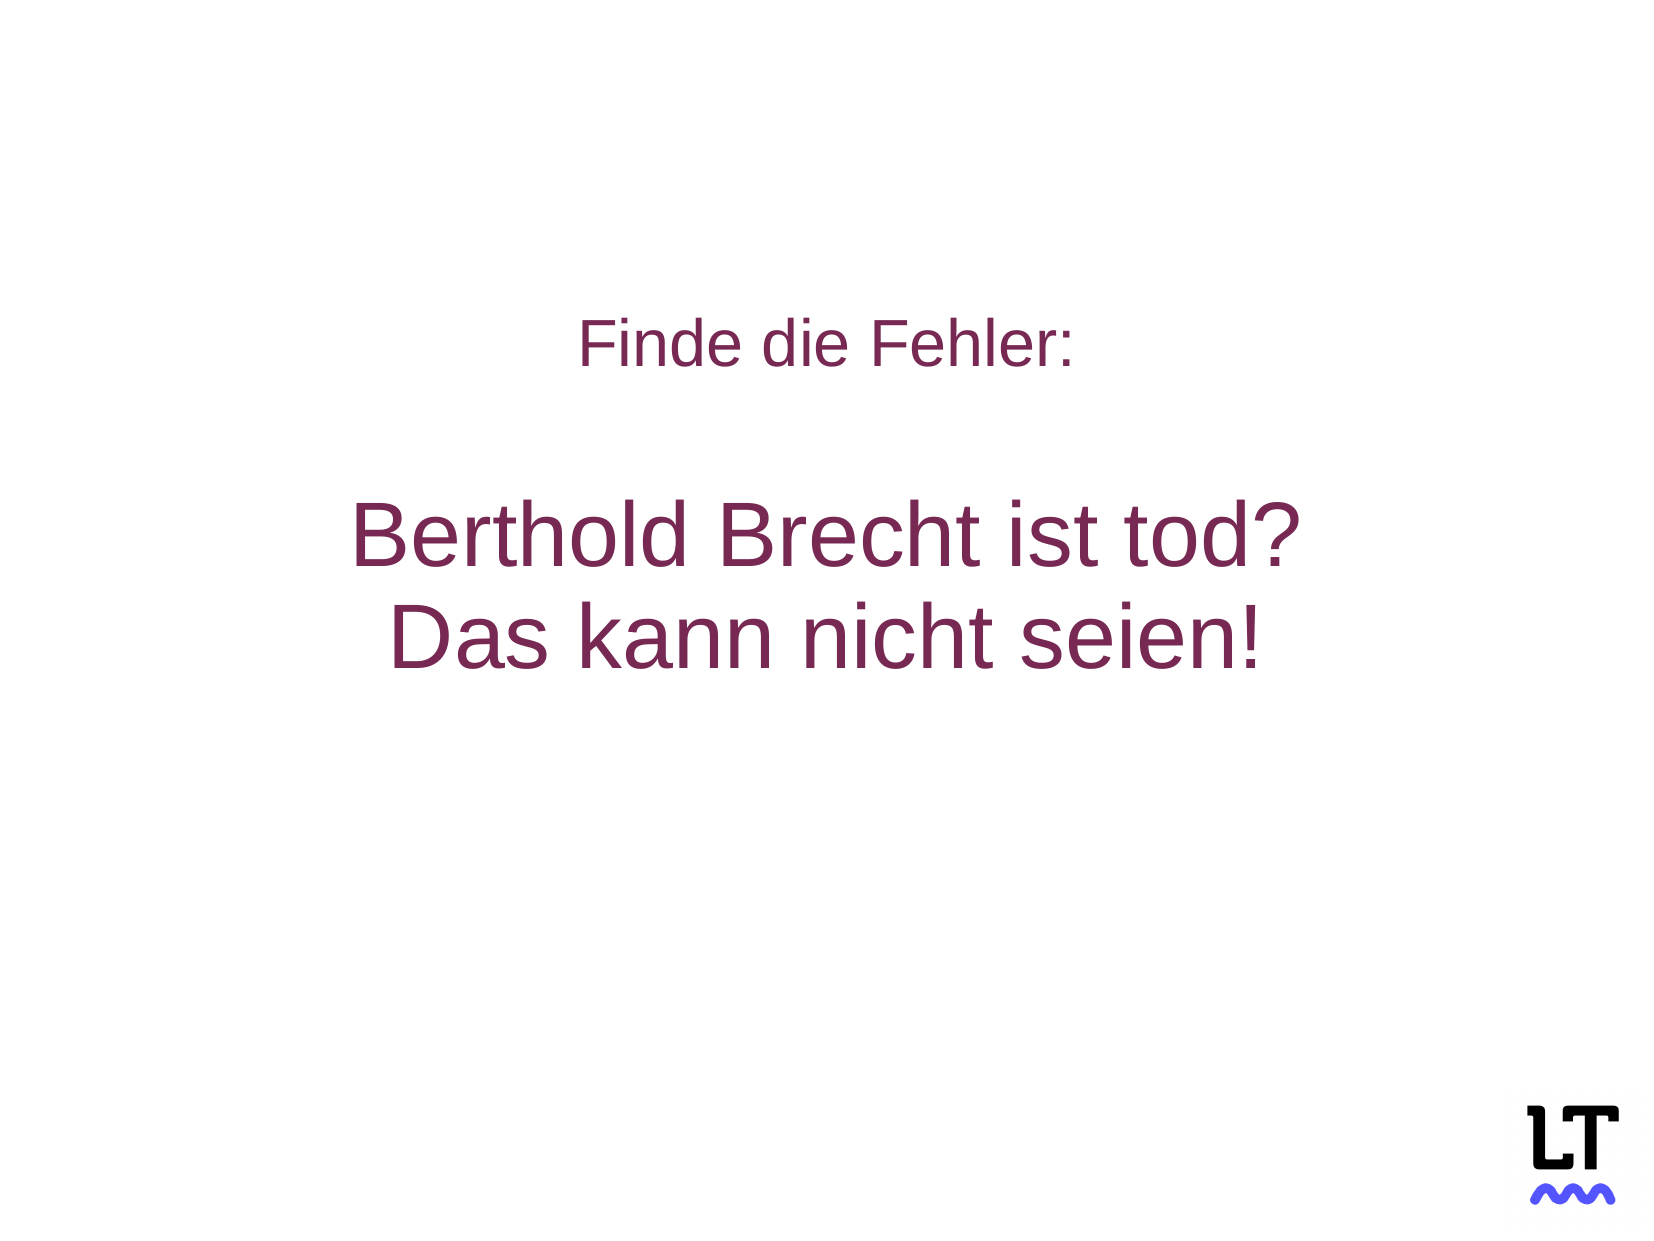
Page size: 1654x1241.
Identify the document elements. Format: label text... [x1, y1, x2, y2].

title Finde die Fehler: Berthold Brecht ist tod? Das kann nicht seien! [82, 49, 1571, 945]
picture [1500, 1086, 1645, 1229]
